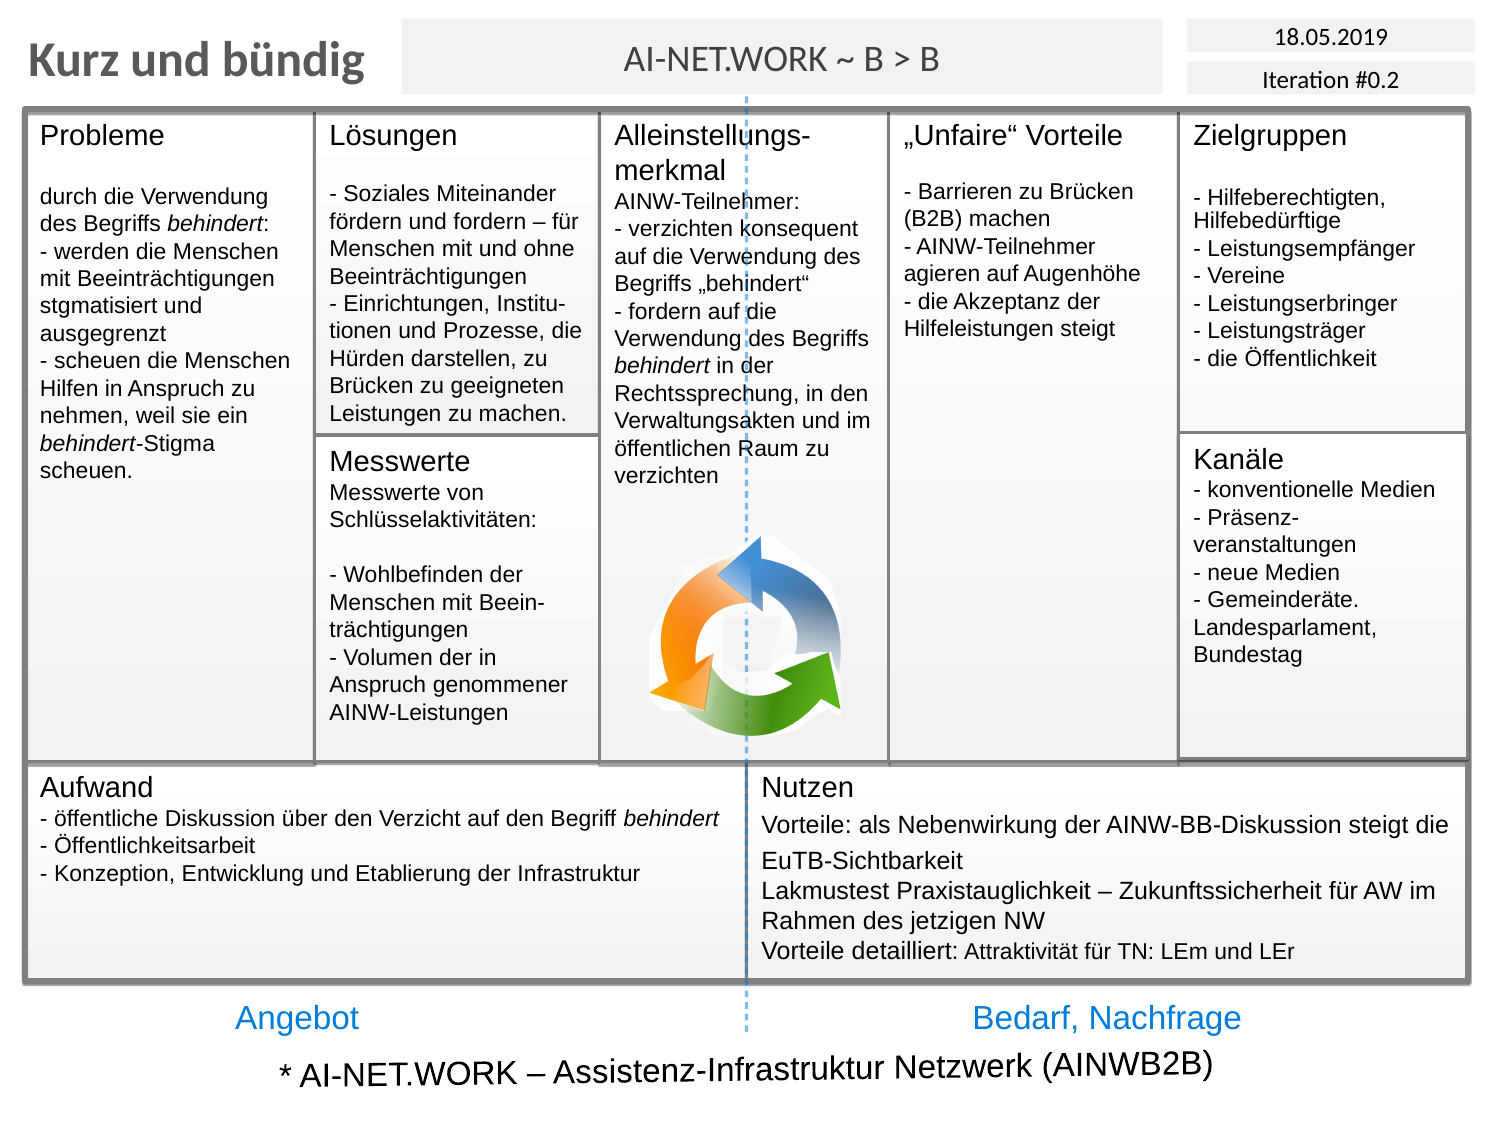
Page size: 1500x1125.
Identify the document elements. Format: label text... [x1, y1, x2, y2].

text_box Zielgruppen - Hilfeberechtigten, Hilfebedürftige - Leistungsempfänger - Vereine - Leistungserbringer - Leistungsträger - die Öffentlichkeit [1178, 117, 1465, 432]
text_box Probleme durch die Verwendung des Begriffs behindert: - werden die Menschen mit Beeinträchtigungen stgmatisiert und ausgegrenzt - scheuen die Menschen Hilfen in Anspruch zu nehmen, weil sie ein behindert-Stigma scheuen. [29, 117, 314, 762]
text_box Angebot [220, 988, 374, 1044]
text_box * AI-NET.WORK – Assistenz-Infrastruktur Netzwerk (AINWB2B) [264, 1033, 1229, 1102]
text_box Messwerte Messwerte von Schlüsselaktivitäten: - Wohlbefinden der Menschen mit Beein-trächtigungen - Volumen der in Anspruch genommener AINW-Leistungen [314, 435, 600, 762]
text_box Nutzen Vorteile: als Nebenwirkung der AINW-BB-Diskussion steigt die EuTB-Sichtbarkeit Lakmustest Praxistauglichkeit – Zukunftssicherheit für AW im Rahmen des jetzigen NW Vorteile detailliert: Attraktivität für TN: LEm und LEr [746, 762, 1465, 978]
text_box AI-NET.WORK ~ B > B [401, 18, 1163, 95]
text_box Aufwand - öffentliche Diskussion über den Verzicht auf den Begriff behindert - Öffentlichkeitsarbeit - Konzeption, Entwicklung und Etablierung der Infrastruktur [29, 762, 746, 978]
text_box 18.05.2019 [1187, 18, 1475, 52]
picture [644, 532, 851, 741]
text_box Kurz und bündig [13, 18, 380, 94]
text_box Alleinstellungs-merkmal AINW-Teilnehmer: - verzichten konsequent auf die Verwendung des Begriffs „behindert“ - fordern auf die Verwendung des Begriffs behindert in der Rechtssprechung, in den Verwaltungsakten und im öffentlichen Raum zu verzichten [599, 117, 888, 762]
text_box Iteration #0.2 [1187, 61, 1475, 95]
text_box Bedarf, Nachfrage [957, 988, 1258, 1044]
text_box „Unfaire“ Vorteile - Barrieren zu Brücken (B2B) machen - AINW-Teilnehmer agieren auf Augenhöhe - die Akzeptanz der Hilfeleistungen steigt [888, 117, 1178, 762]
text_box Kanäle - konventionelle Medien - Präsenz-veranstaltungen - neue Medien - Gemeinderäte. Landesparlament, Bundestag [1178, 432, 1468, 759]
text_box Lösungen - Soziales Miteinander fördern und fordern – für Menschen mit und ohne Beeinträchtigungen - Einrichtungen, Institu-tionen und Prozesse, die Hürden darstellen, zu Brücken zu geeigneten Leistungen zu machen. [314, 117, 599, 435]
